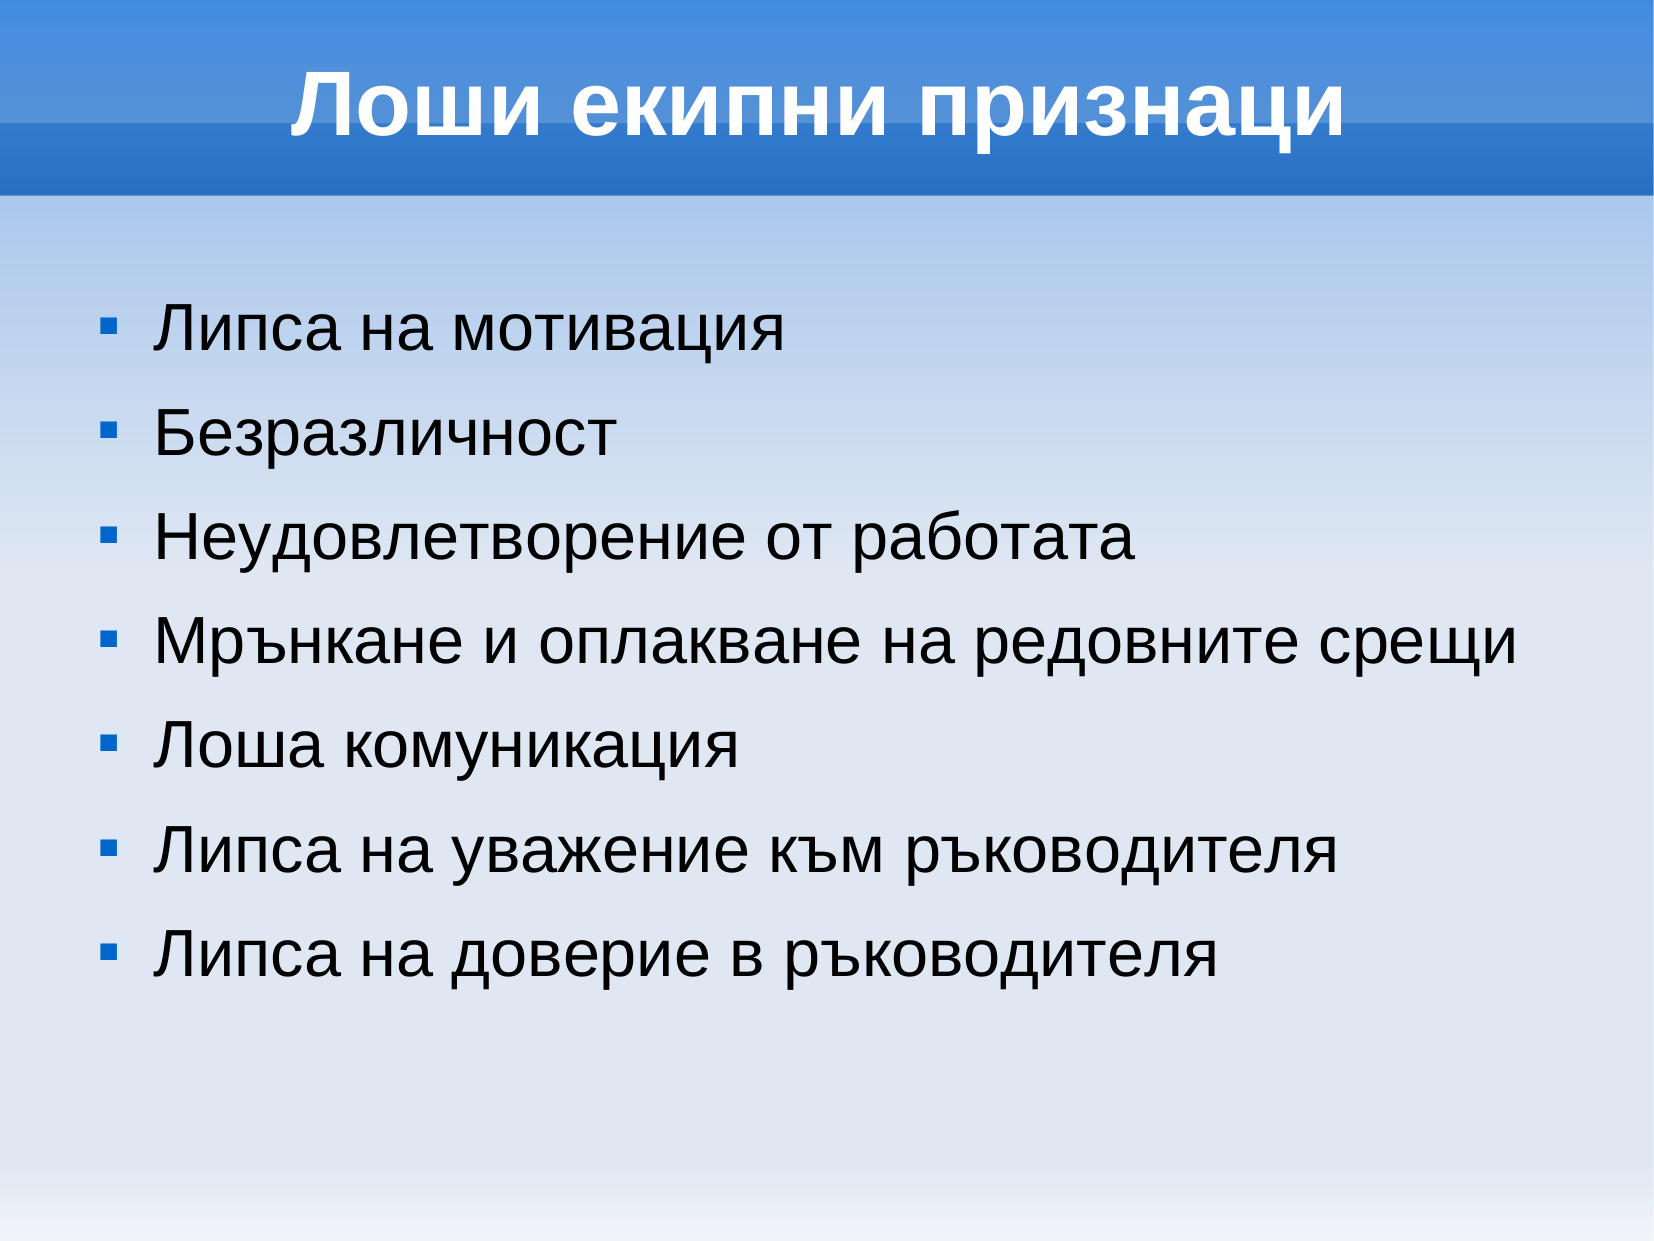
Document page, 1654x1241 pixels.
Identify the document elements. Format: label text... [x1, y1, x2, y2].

list Липса на мотивация Безразличност Неудовлетворение от работата Мрънкане и оплакване на редовните срещи Лоша комуникация Липса на уважение към ръководителя Липса на доверие в ръководителя [82, 290, 1571, 1109]
title Лоши екипни признаци [76, 0, 1565, 208]
picture [0, 0, 1654, 1241]
